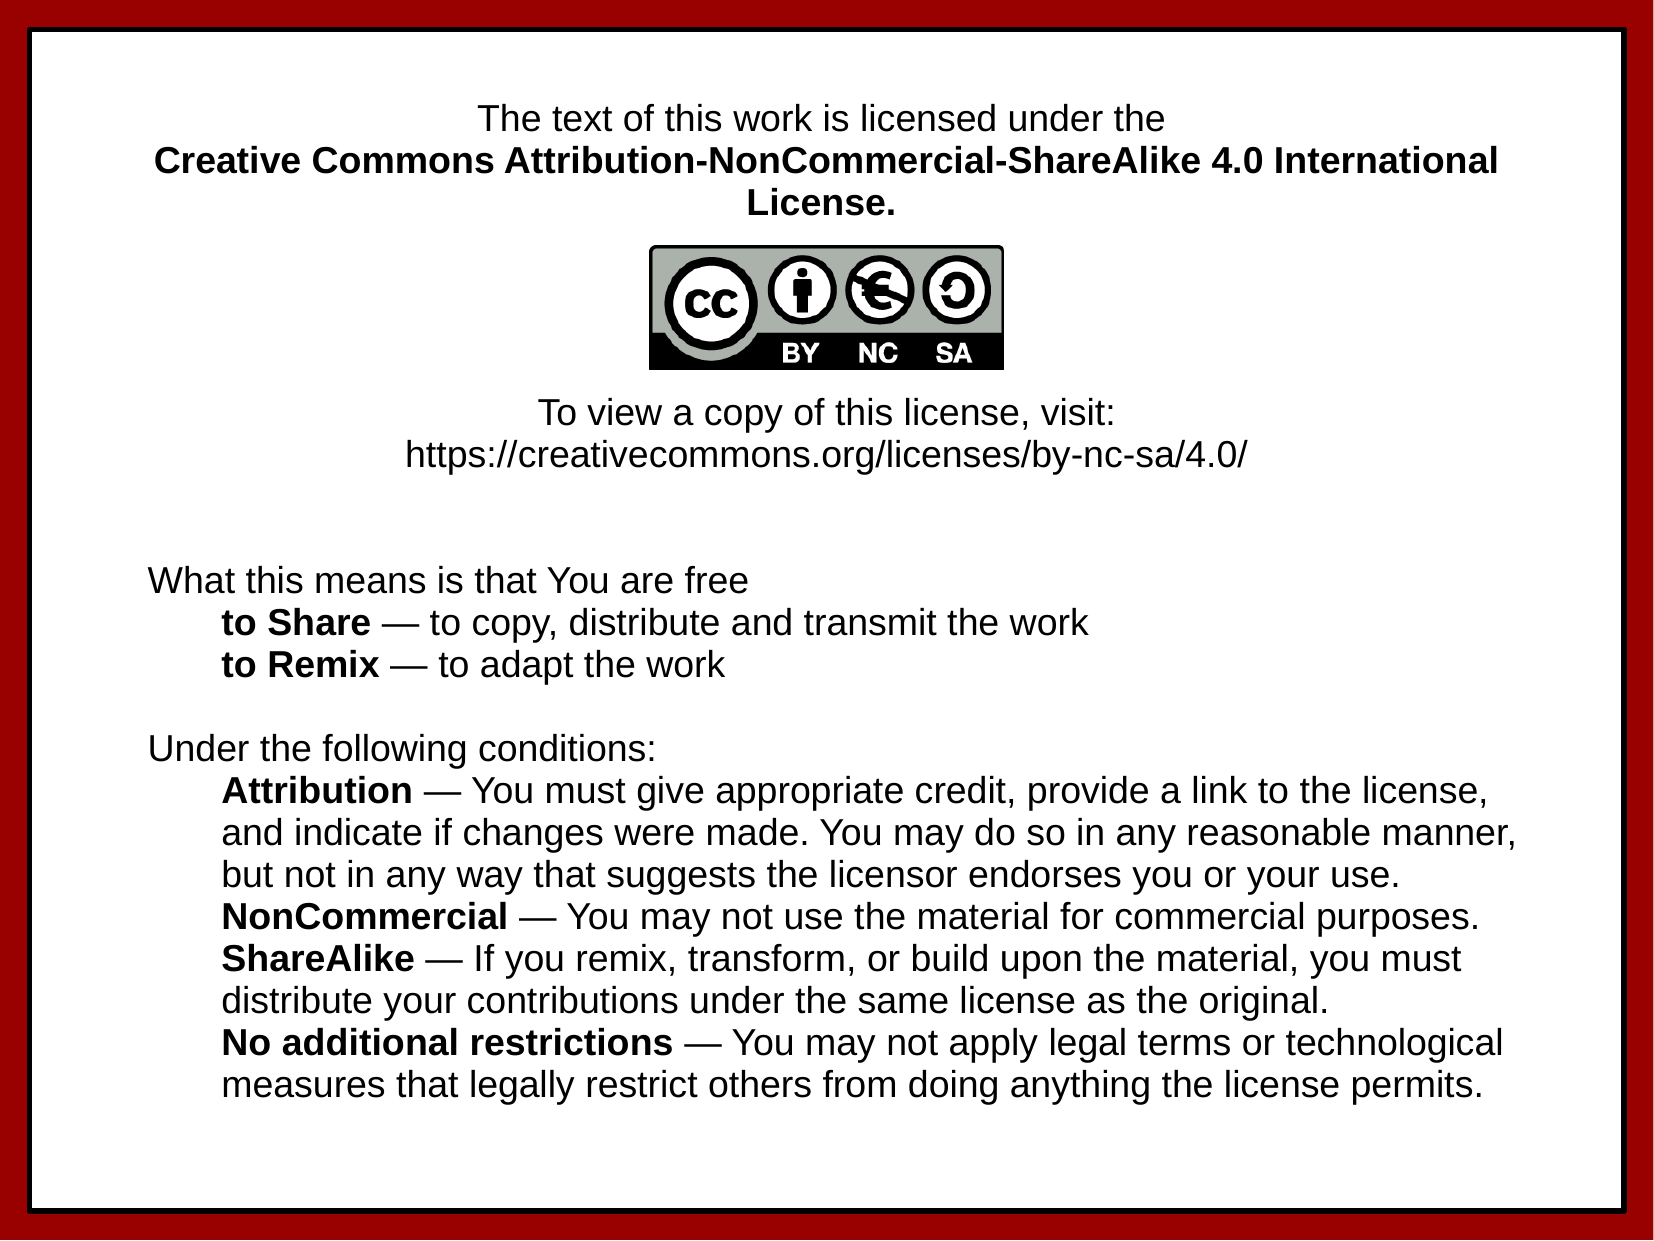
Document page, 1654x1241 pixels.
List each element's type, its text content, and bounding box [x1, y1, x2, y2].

text_box [29, 29, 1625, 1211]
text_box The text of this work is licensed under the Creative Commons Attribution-NonCommercial-ShareAlike 4.0 International License. To view a copy of this license, visit: https://creativecommons.org/licenses/by-nc-sa/4.0/ What this means is that You are free to Share — to copy, distribute and transmit the work to Remix — to adapt the work Under the following conditions: Attribution — You must give appropriate credit, provide a link to the license, and indicate if changes were made. You may do so in any reasonable manner, but not in any way that suggests the licensor endorses you or your use. NonCommercial — You may not use the material for commercial purposes. ShareAlike — If you remix, transform, or build upon the material, you must distribute your contributions under the same license as the original. No additional restrictions — You may not apply legal terms or technological measures that legally restrict others from doing anything the license permits. [59, 90, 1595, 1162]
picture [649, 245, 1004, 370]
